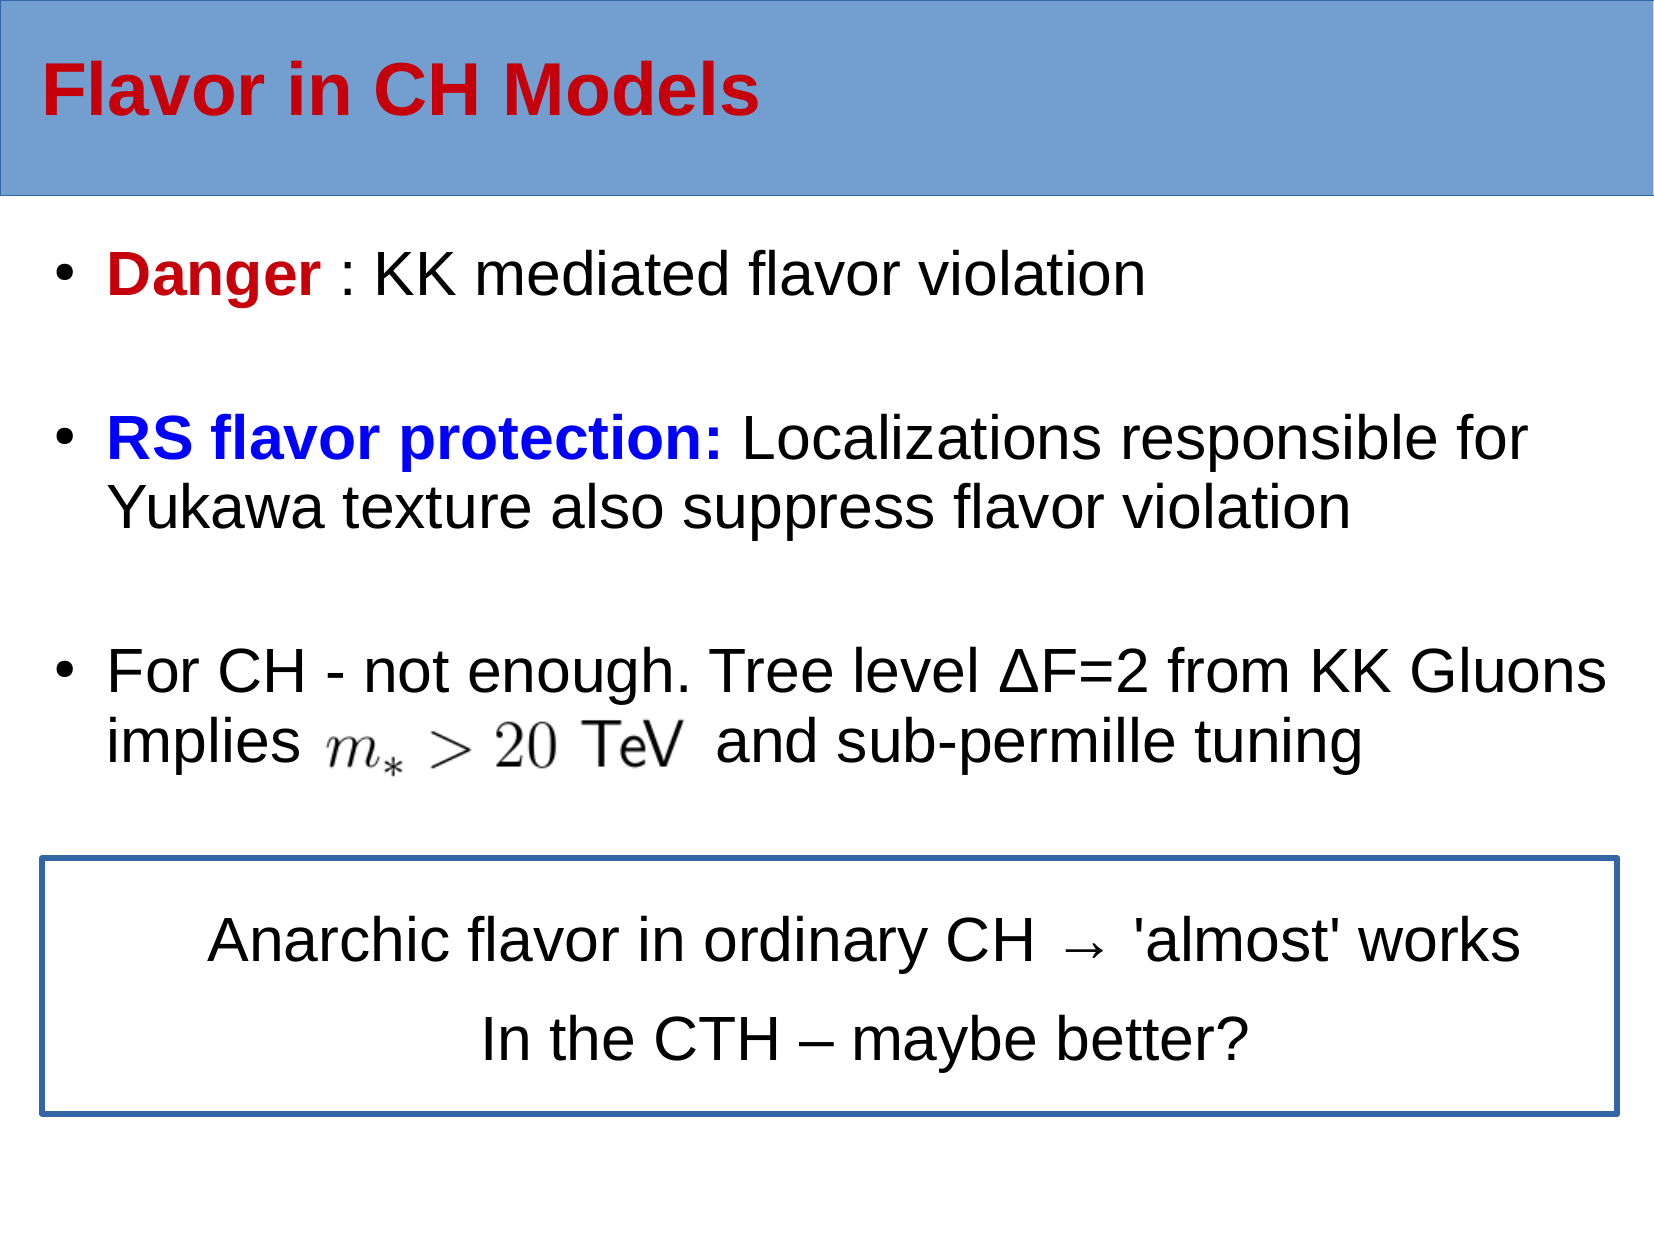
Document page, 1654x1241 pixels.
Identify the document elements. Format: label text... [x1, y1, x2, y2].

title Flavor in CH Models [5, 25, 1570, 153]
list Danger : KK mediated flavor violation RS flavor protection: Localizations responsible for Yukawa texture also suppress flavor violation For CH - not enough. Tree level ΔF=2 from KK Gluons implies and sub-permille tuning [36, 139, 1654, 882]
list Anarchic flavor in ordinary CH → 'almost' works In the CTH – maybe better? [42, 858, 1618, 1114]
text_box [0, 0, 1654, 196]
